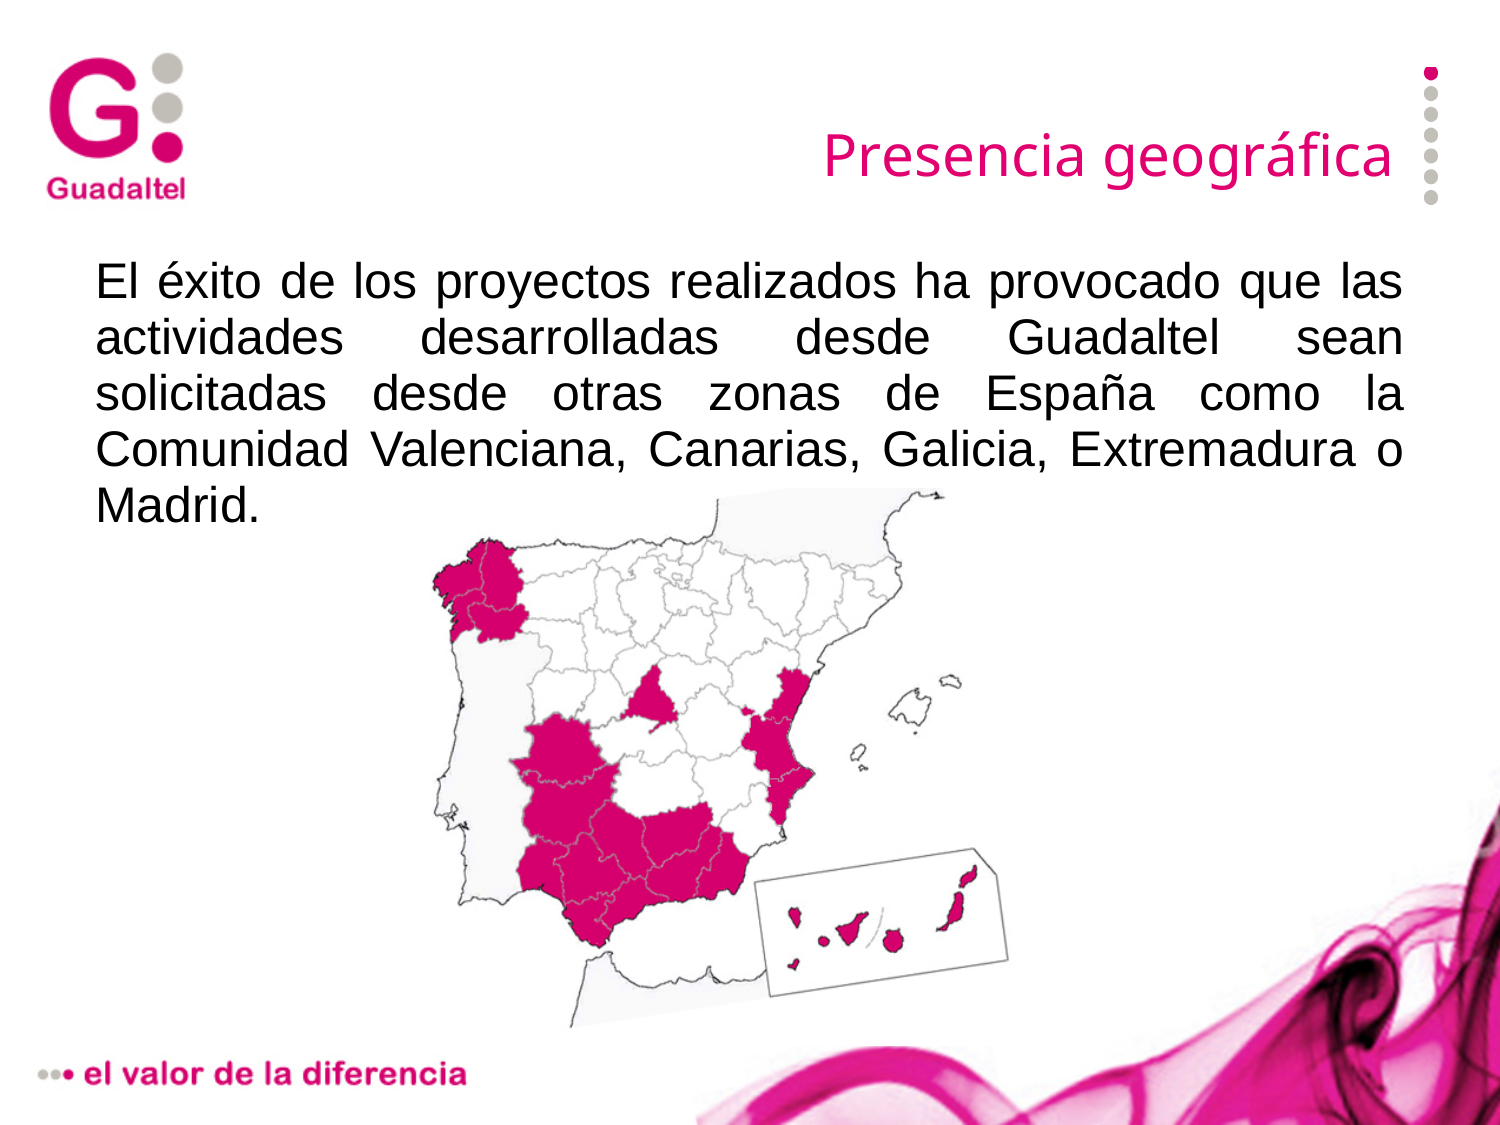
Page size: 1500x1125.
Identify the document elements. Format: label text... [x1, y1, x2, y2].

text_box Presencia geográfica [653, 107, 1409, 190]
picture [0, 0, 1500, 1125]
text_box El éxito de los proyectos realizados ha provocado que las actividades desarrolladas desde Guadaltel sean solicitadas desde otras zonas de España como la Comunidad Valenciana, Canarias, Galicia, Extremadura o Madrid. [80, 246, 1420, 540]
